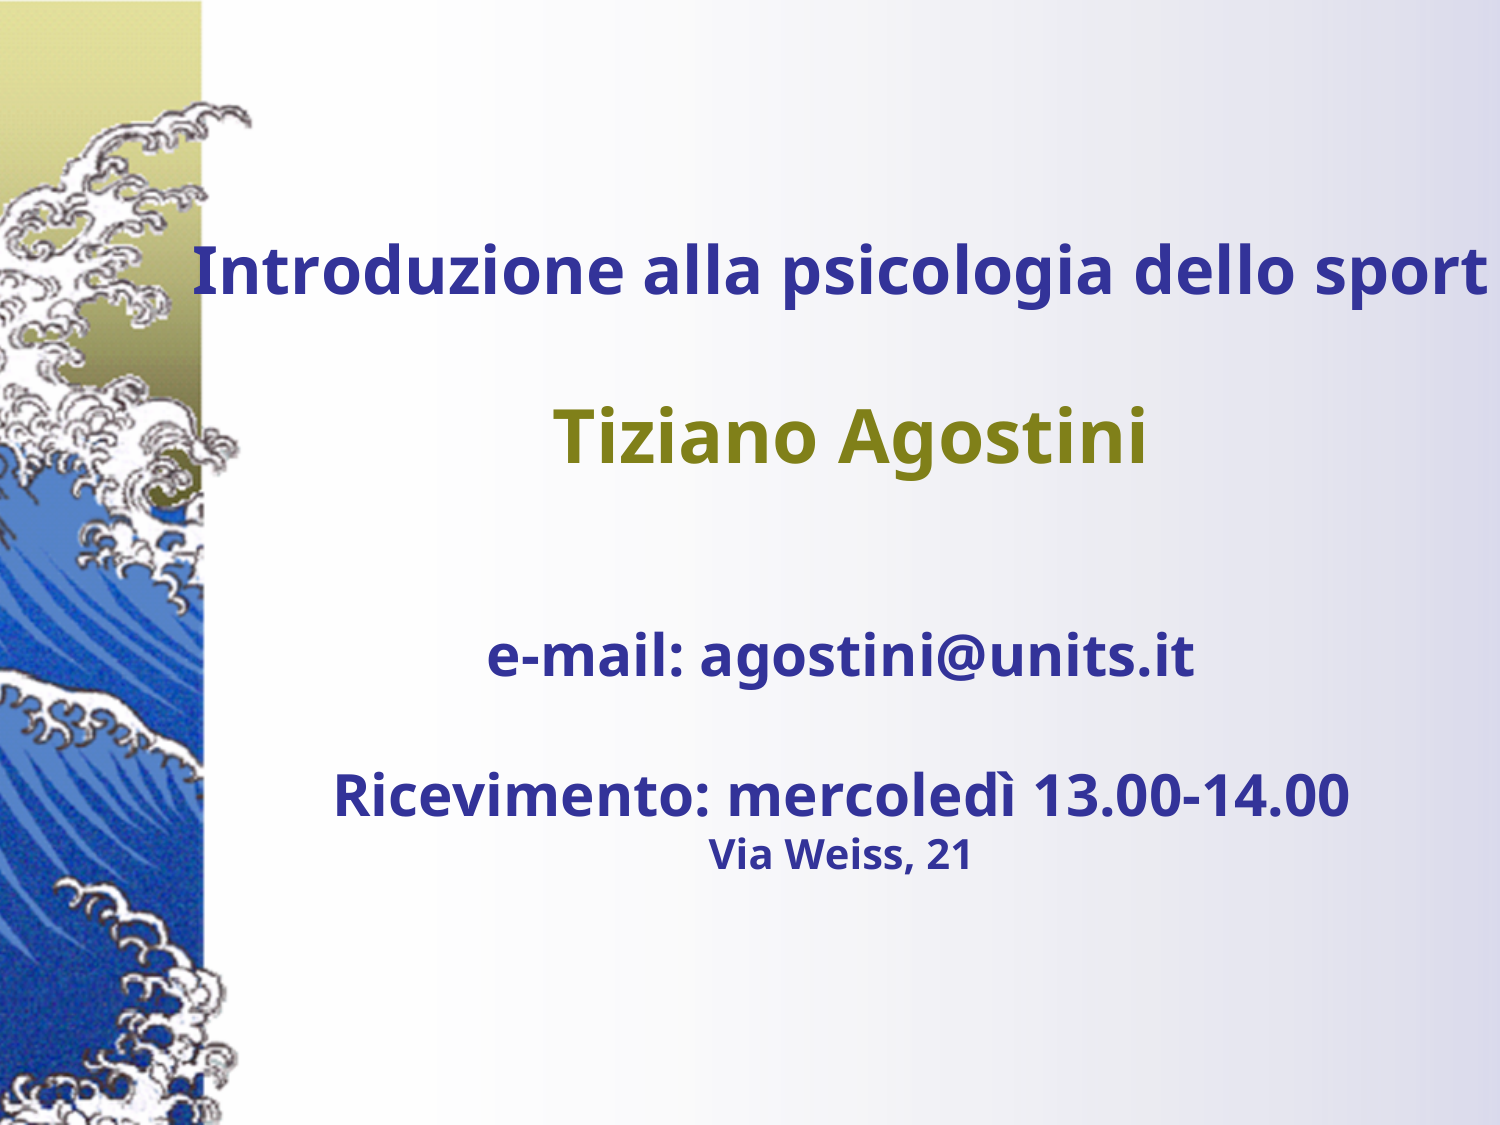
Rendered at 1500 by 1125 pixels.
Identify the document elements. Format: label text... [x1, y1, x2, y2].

text_box Introduzione alla psicologia dello sport Tiziano Agostini e-mail: agostini@units.it Ricevimento: mercoledì 13.00-14.00 Via Weiss, 21 [147, 579, 1500, 767]
picture [0, 0, 1500, 1125]
